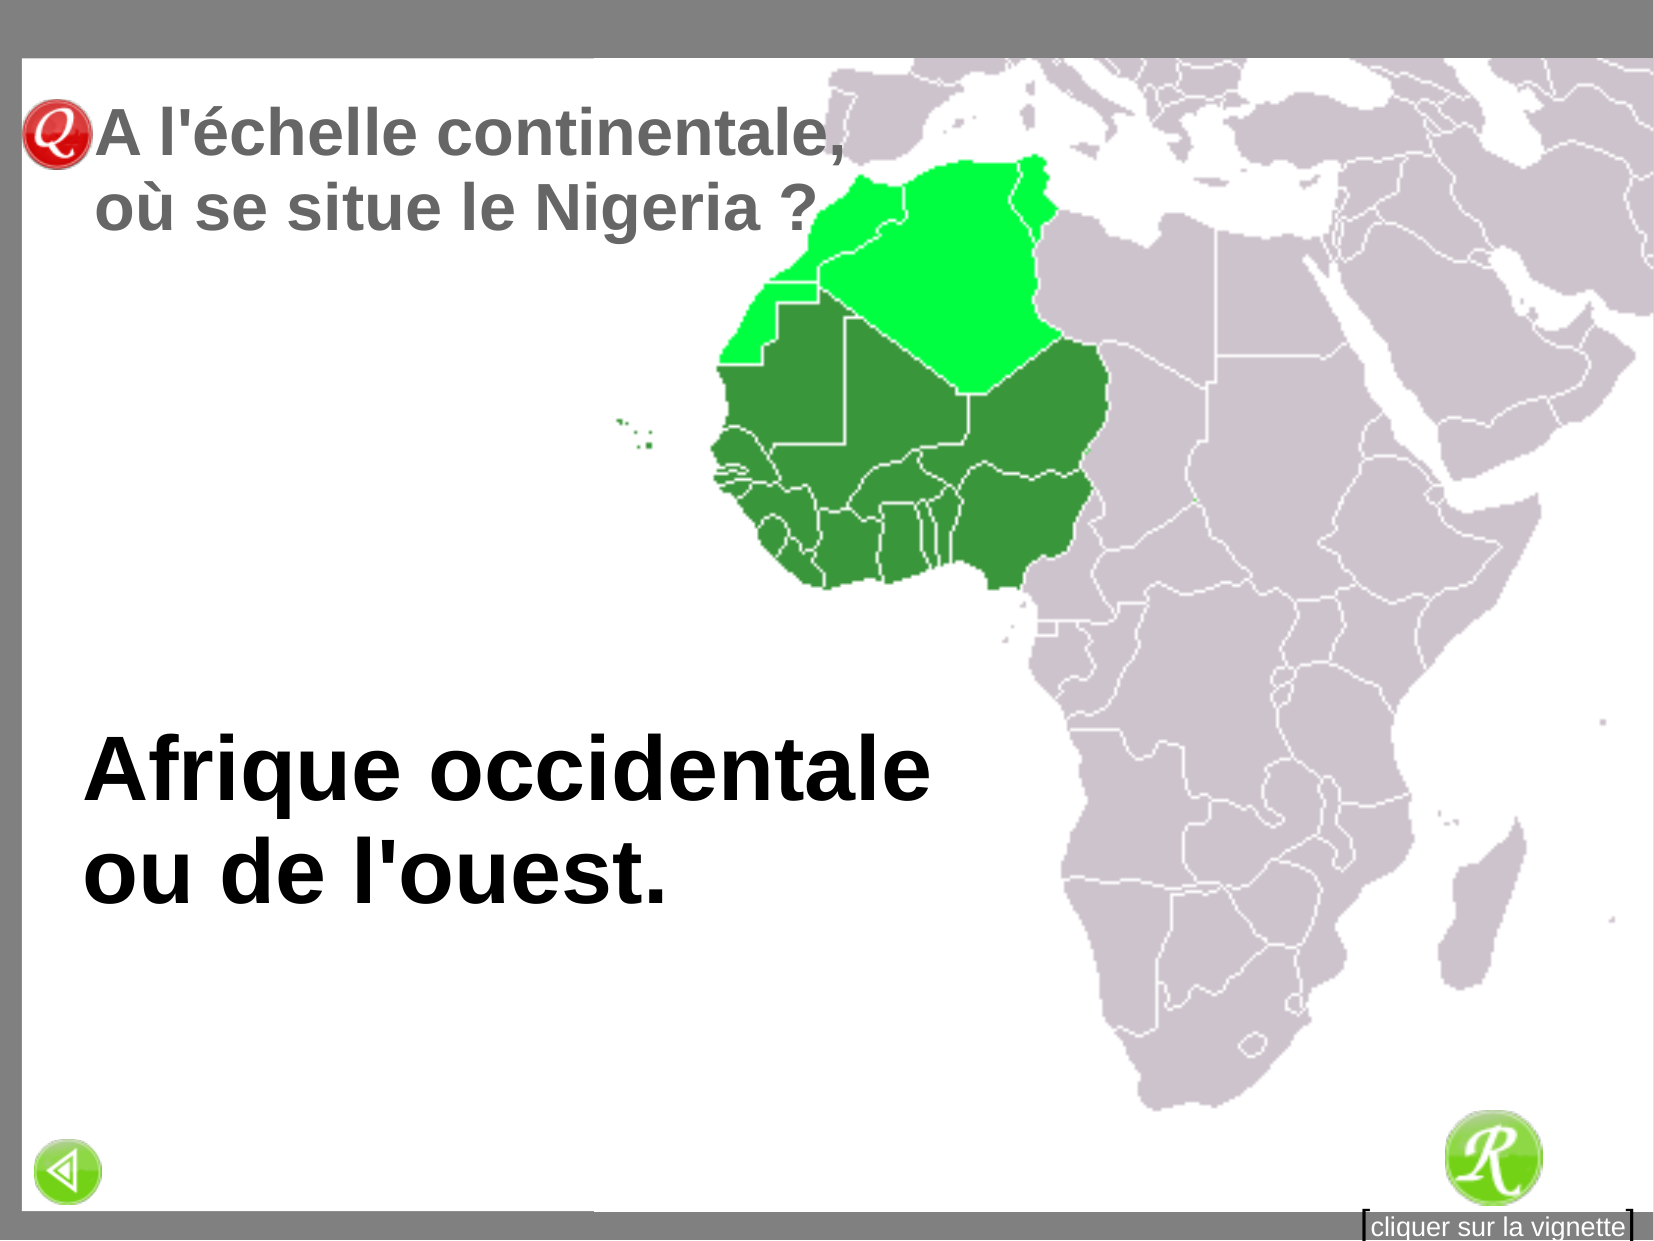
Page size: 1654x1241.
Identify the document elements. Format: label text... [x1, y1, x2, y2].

picture [22, 99, 93, 171]
picture [594, 58, 1654, 1212]
text_box A l'échelle continentale, où se situe le Nigeria ? [79, 87, 882, 252]
text_box [cliquer sur la vignette] [1345, 1195, 1651, 1241]
text_box [21, 58, 594, 1212]
text_box Afrique occidentale ou de l'ouest. [67, 710, 974, 931]
picture [34, 1139, 102, 1205]
